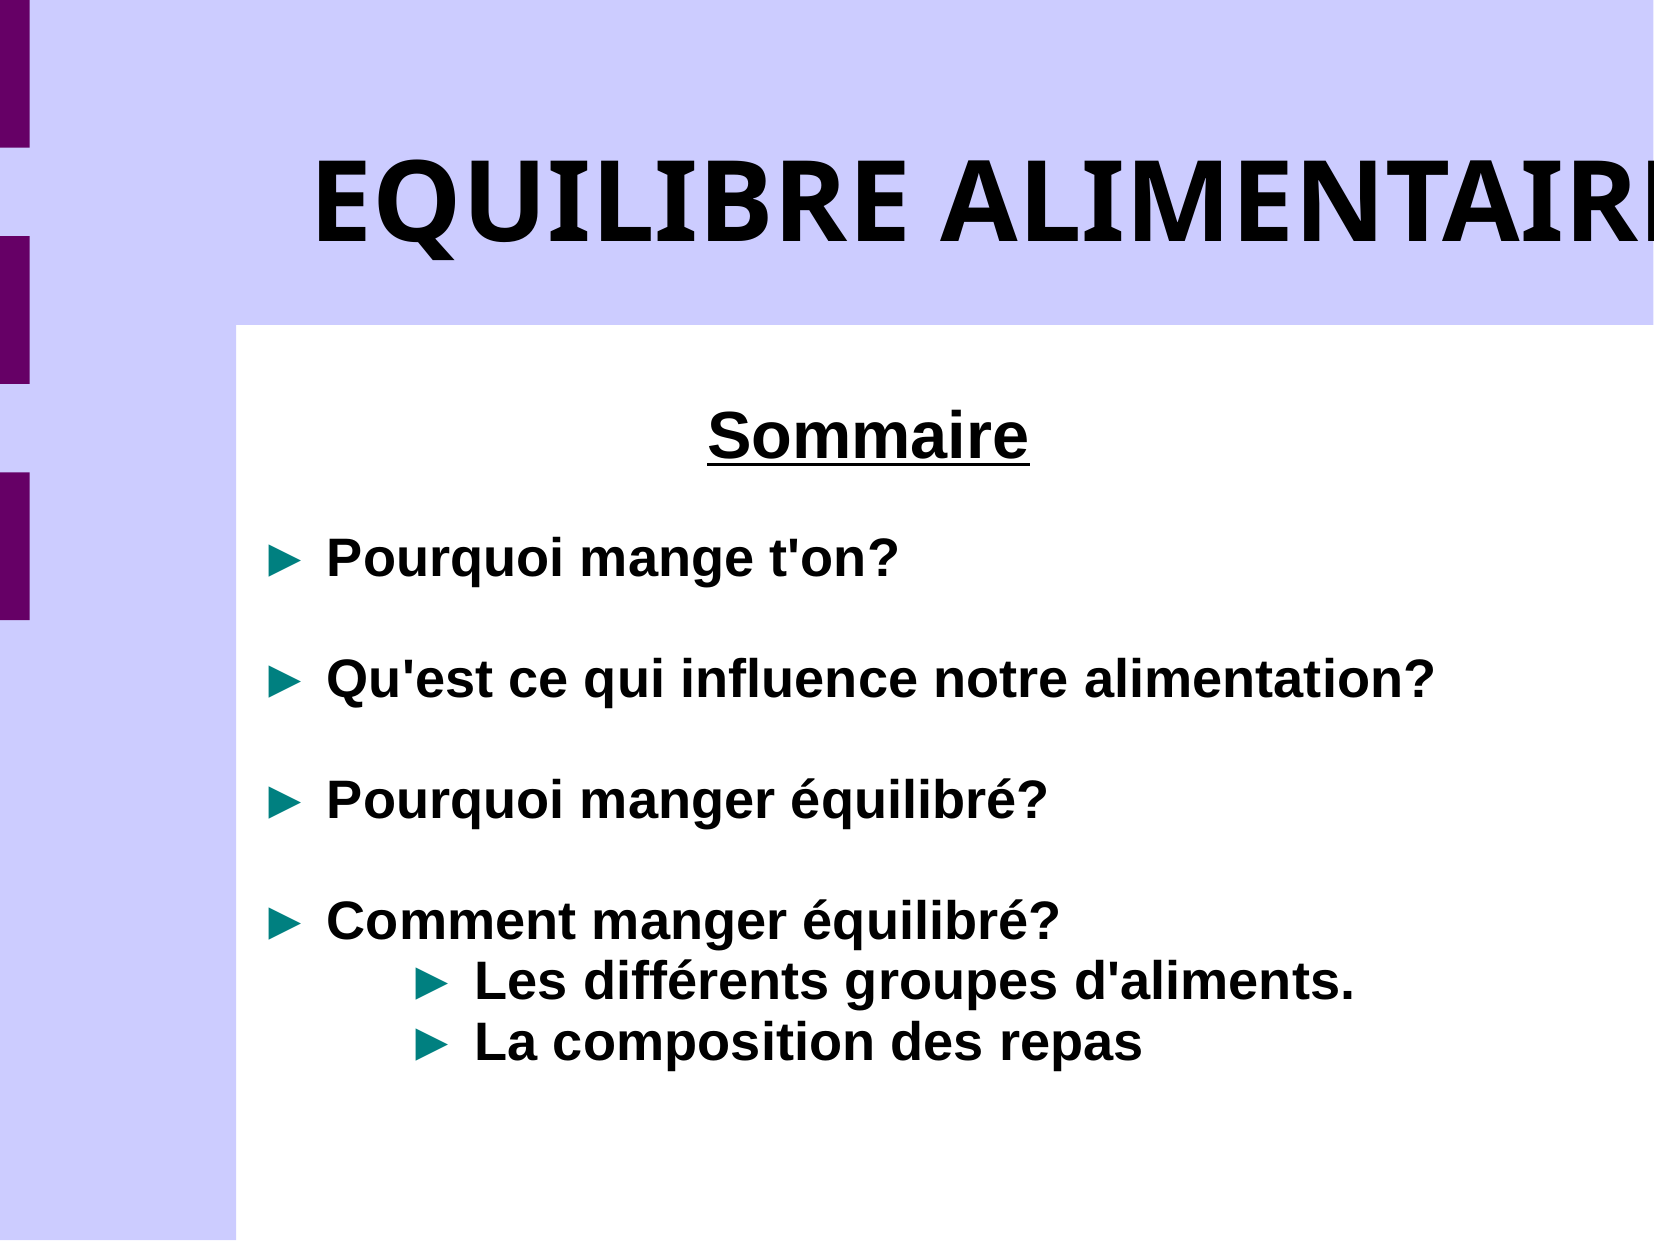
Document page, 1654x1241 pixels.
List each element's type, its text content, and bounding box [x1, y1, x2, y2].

text_box [0, 0, 1654, 1241]
text_box Sommaire [692, 391, 1045, 481]
text_box EQUILIBRE ALIMENTAIRE [295, 114, 1443, 237]
text_box ► Pourquoi mange t'on? ► Qu'est ce qui influence notre alimentation? ► Pourquoi manger équilibré? ► Comment manger équilibré? ► Les différents groupes d'aliments. ► La composition des repas [243, 519, 1454, 1093]
